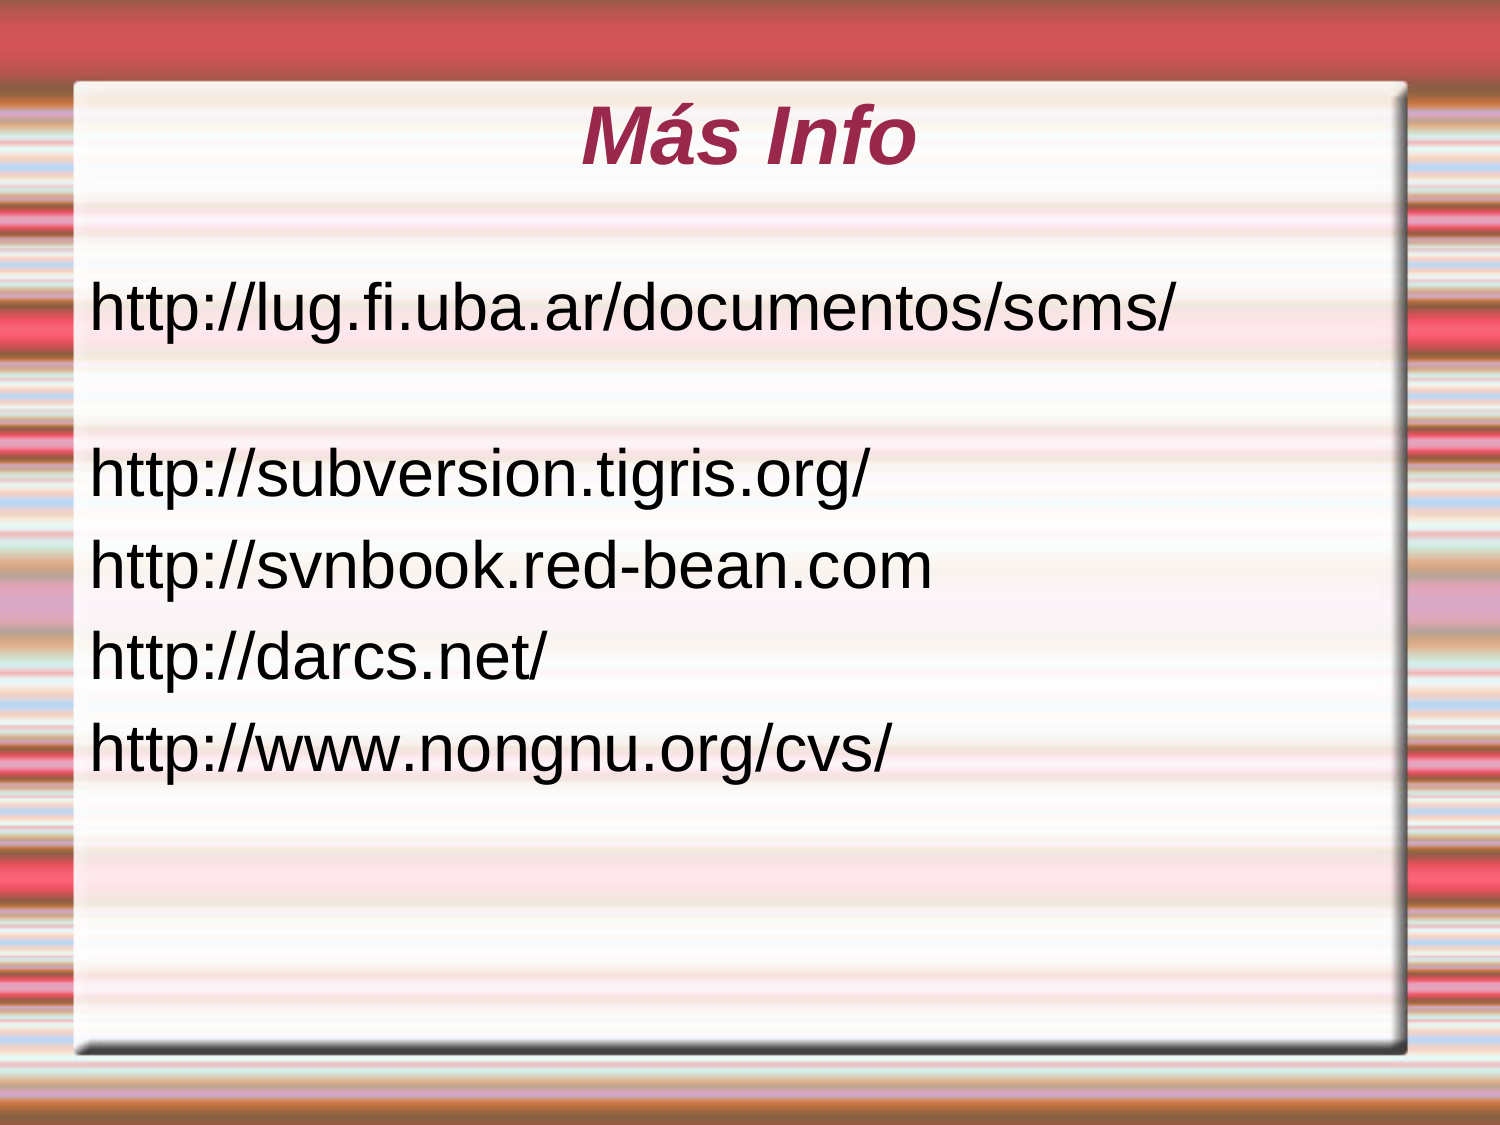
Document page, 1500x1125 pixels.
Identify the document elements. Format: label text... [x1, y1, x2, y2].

title Más Info [75, 45, 1426, 233]
picture [0, 0, 1500, 1125]
list http://lug.fi.uba.ar/documentos/scms/ http://subversion.tigris.org/ http://svnbook.red-bean.com http://darcs.net/ http://www.nongnu.org/cvs/ [75, 262, 1426, 1013]
